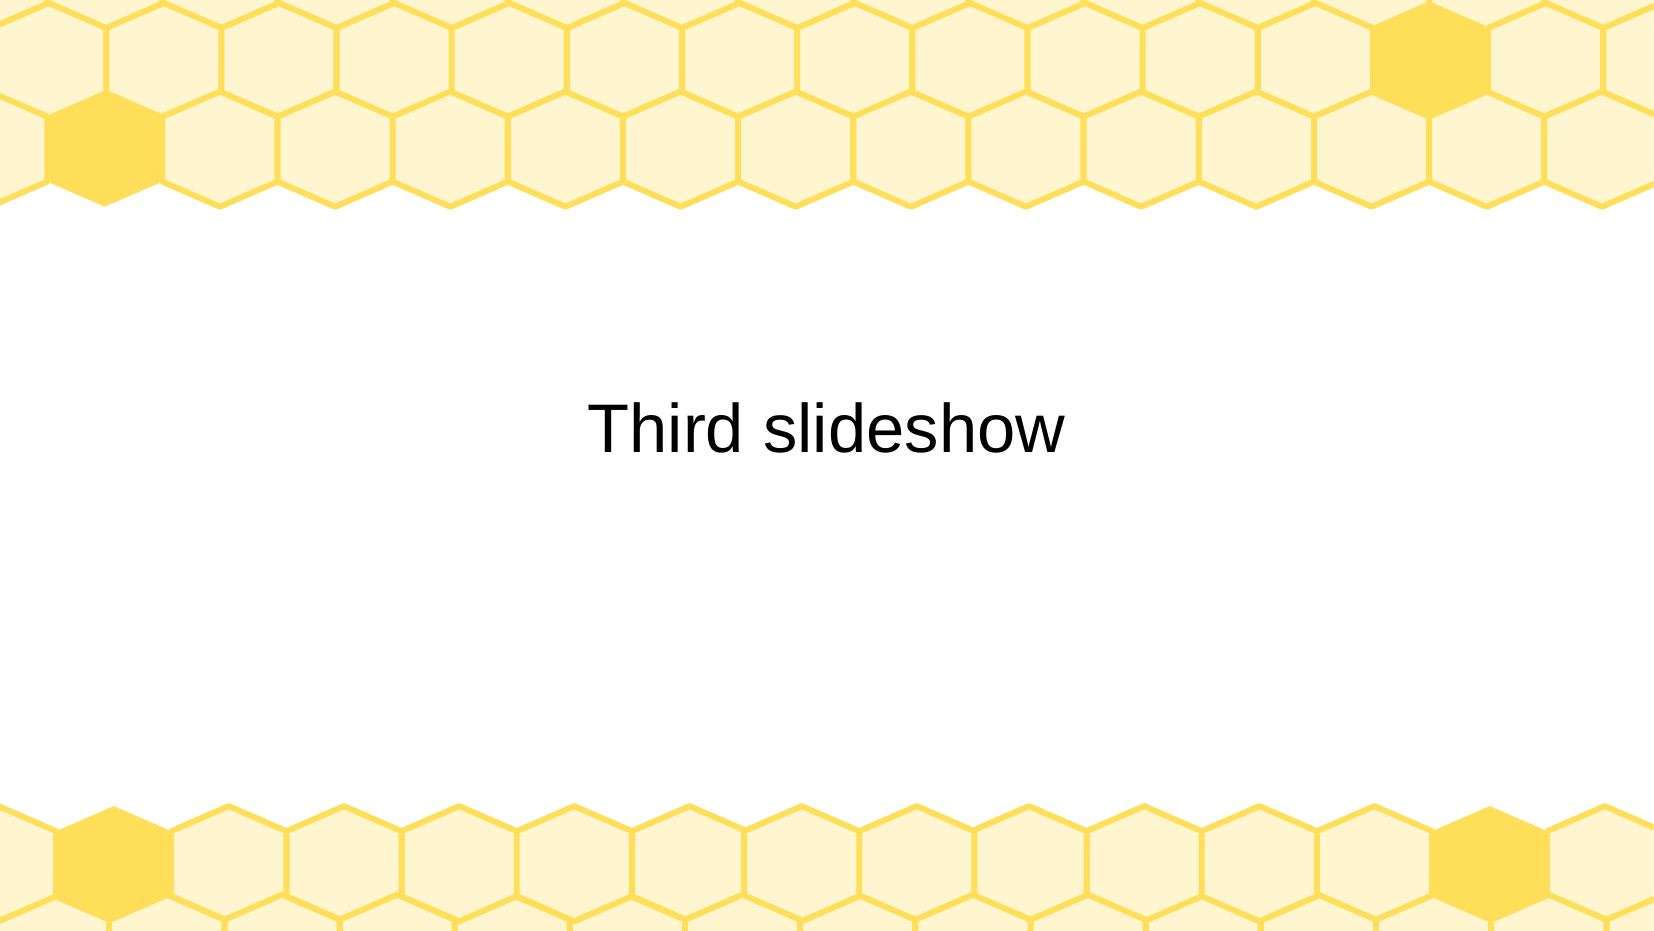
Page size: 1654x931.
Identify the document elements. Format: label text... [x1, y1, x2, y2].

title Third slideshow [88, 324, 1565, 532]
